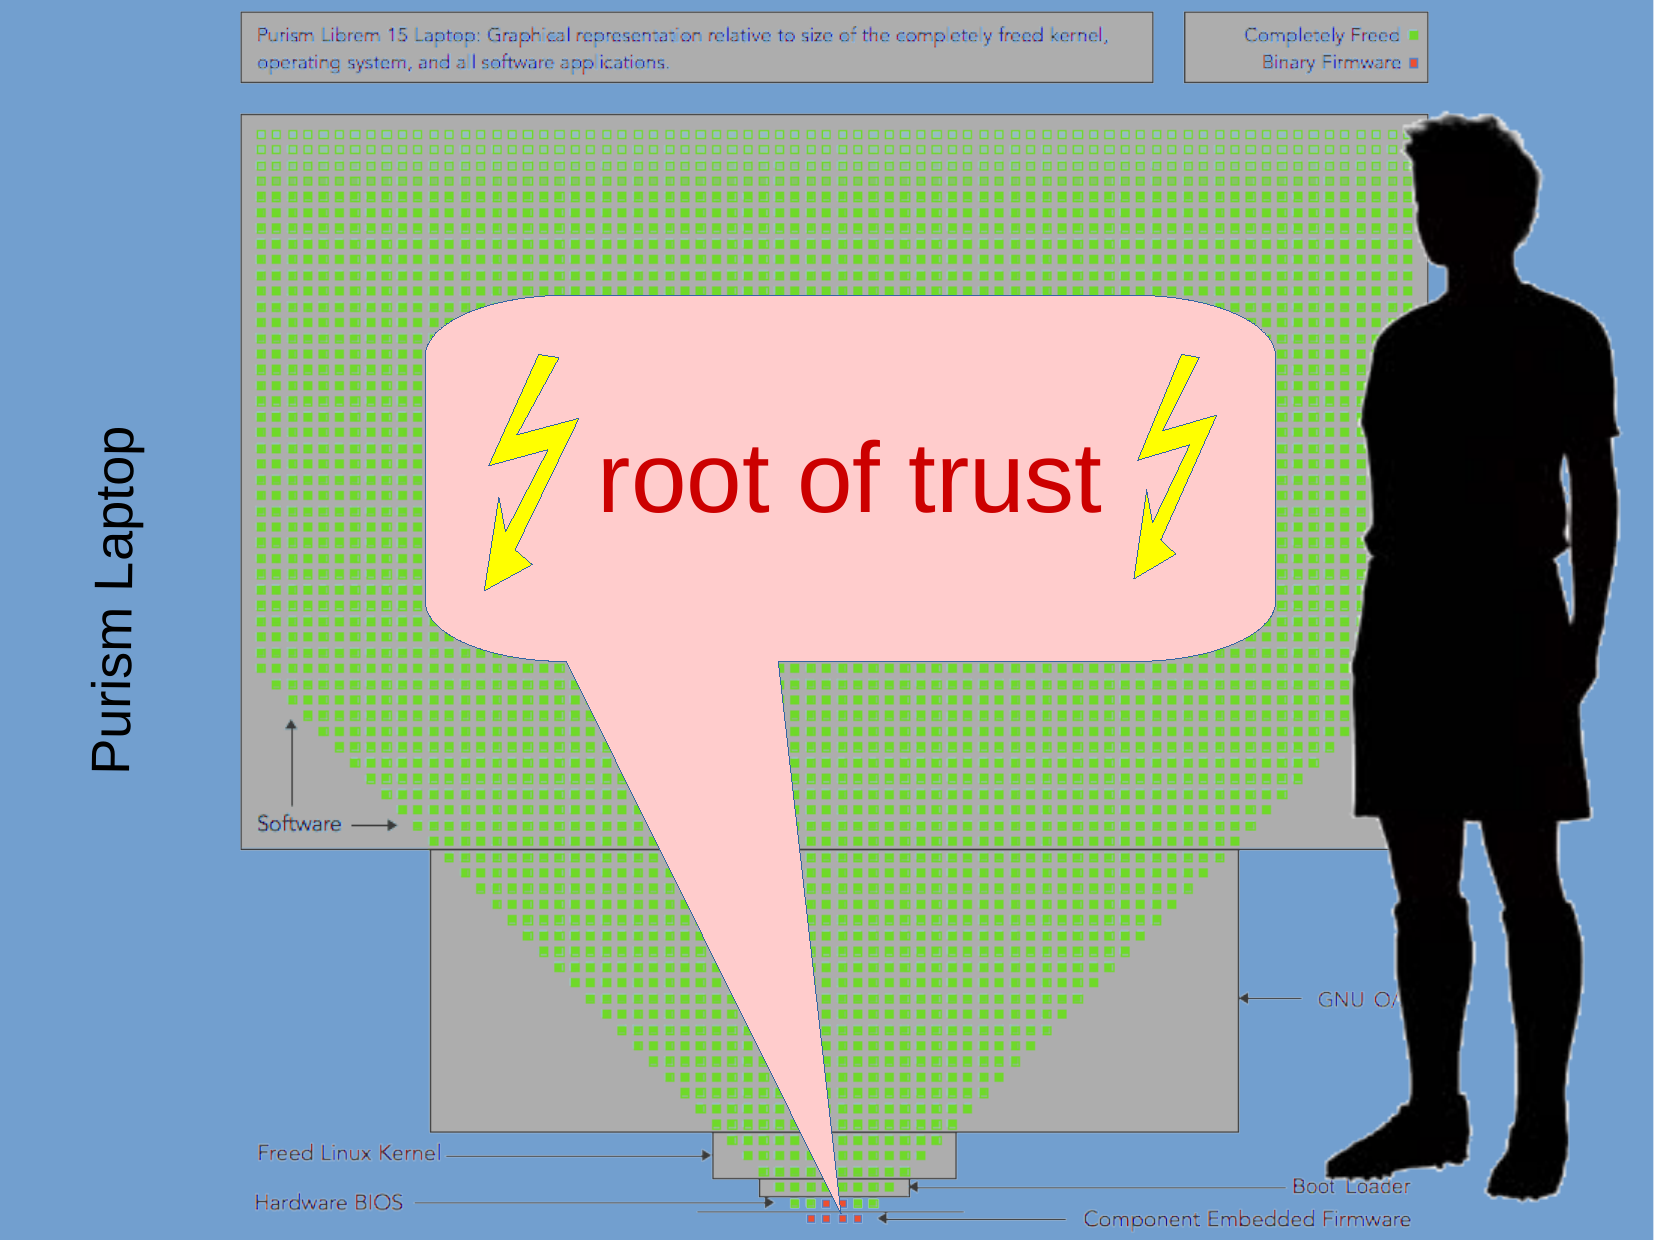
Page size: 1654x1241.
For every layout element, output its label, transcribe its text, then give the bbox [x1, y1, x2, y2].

text_box [1133, 354, 1217, 579]
text_box Purism Laptop [73, 225, 201, 792]
picture [233, 4, 1654, 1241]
text_box root of trust [425, 295, 1251, 1214]
text_box [484, 354, 579, 591]
